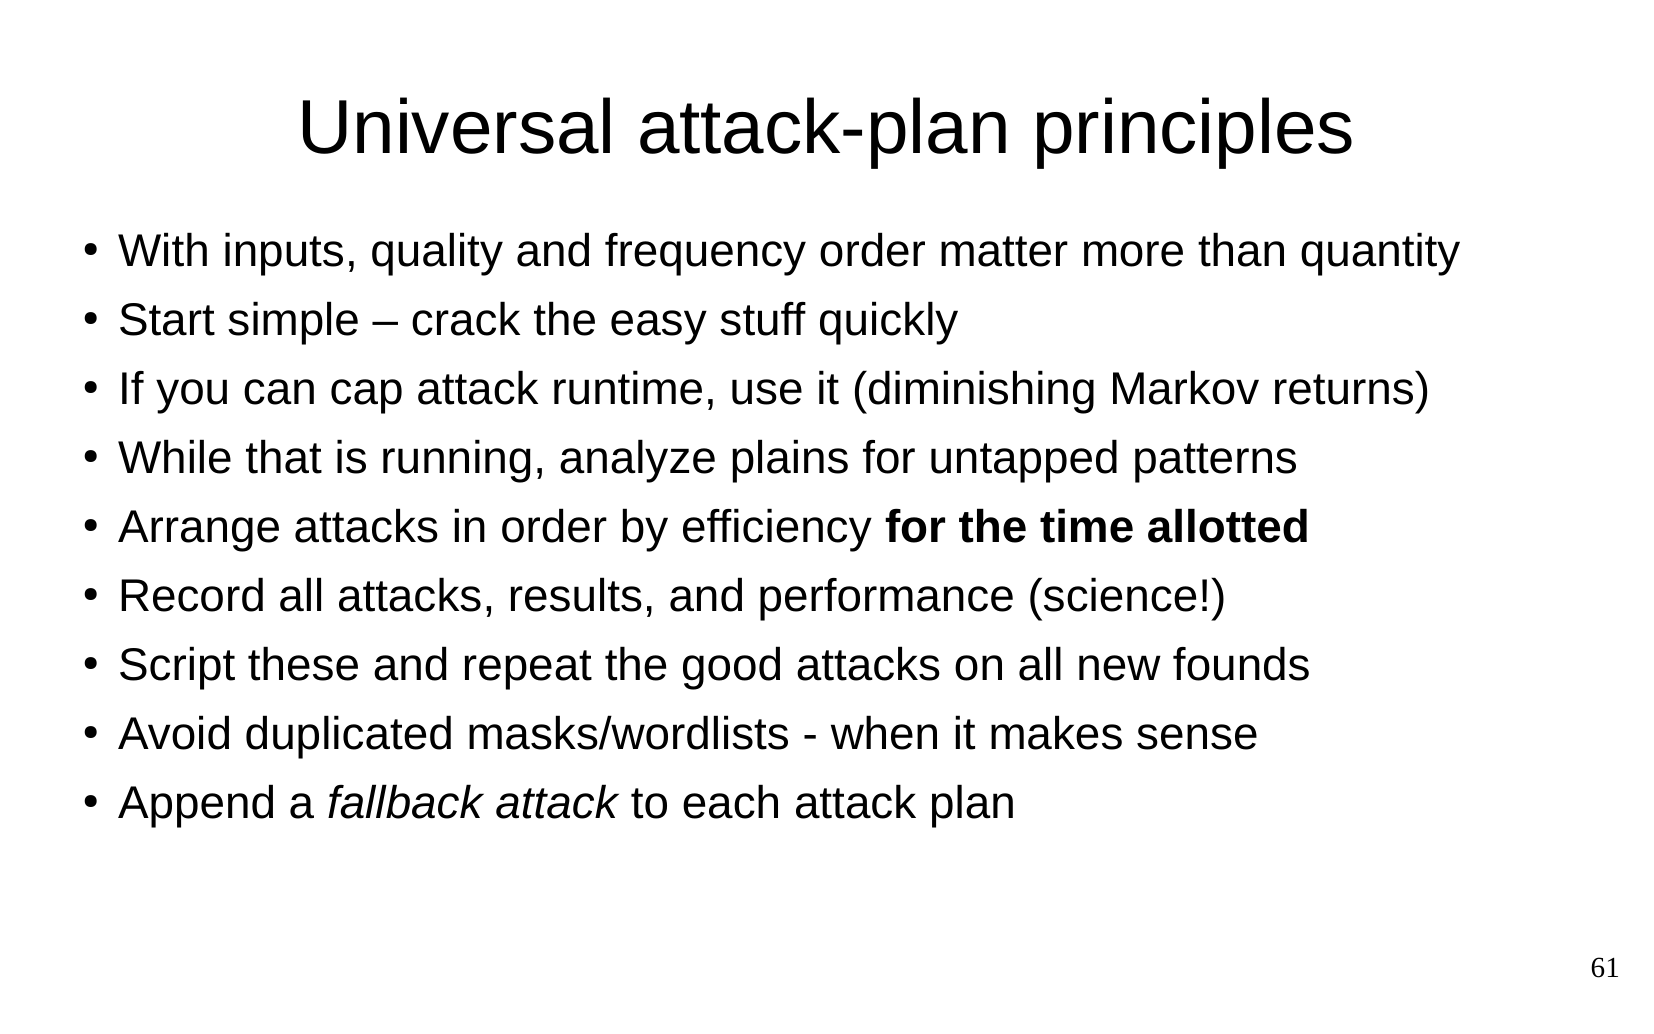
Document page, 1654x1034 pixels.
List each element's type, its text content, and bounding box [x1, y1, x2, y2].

title Universal attack-plan principles [82, 41, 1571, 214]
text_box <number> [1560, 951, 1621, 1023]
subtitle With inputs, quality and frequency order matter more than quantity Start simple – crack the easy stuff quickly If you can cap attack runtime, use it (diminishing Markov returns) While that is running, analyze plains for untapped patterns Arrange attacks in order by efficiency for the time allotted Record all attacks, results, and performance (science!) Script these and repeat the good attacks on all new founds Avoid duplicated masks/wordlists - when it makes sense Append a fallback attack to each attack plan [82, 225, 1571, 946]
